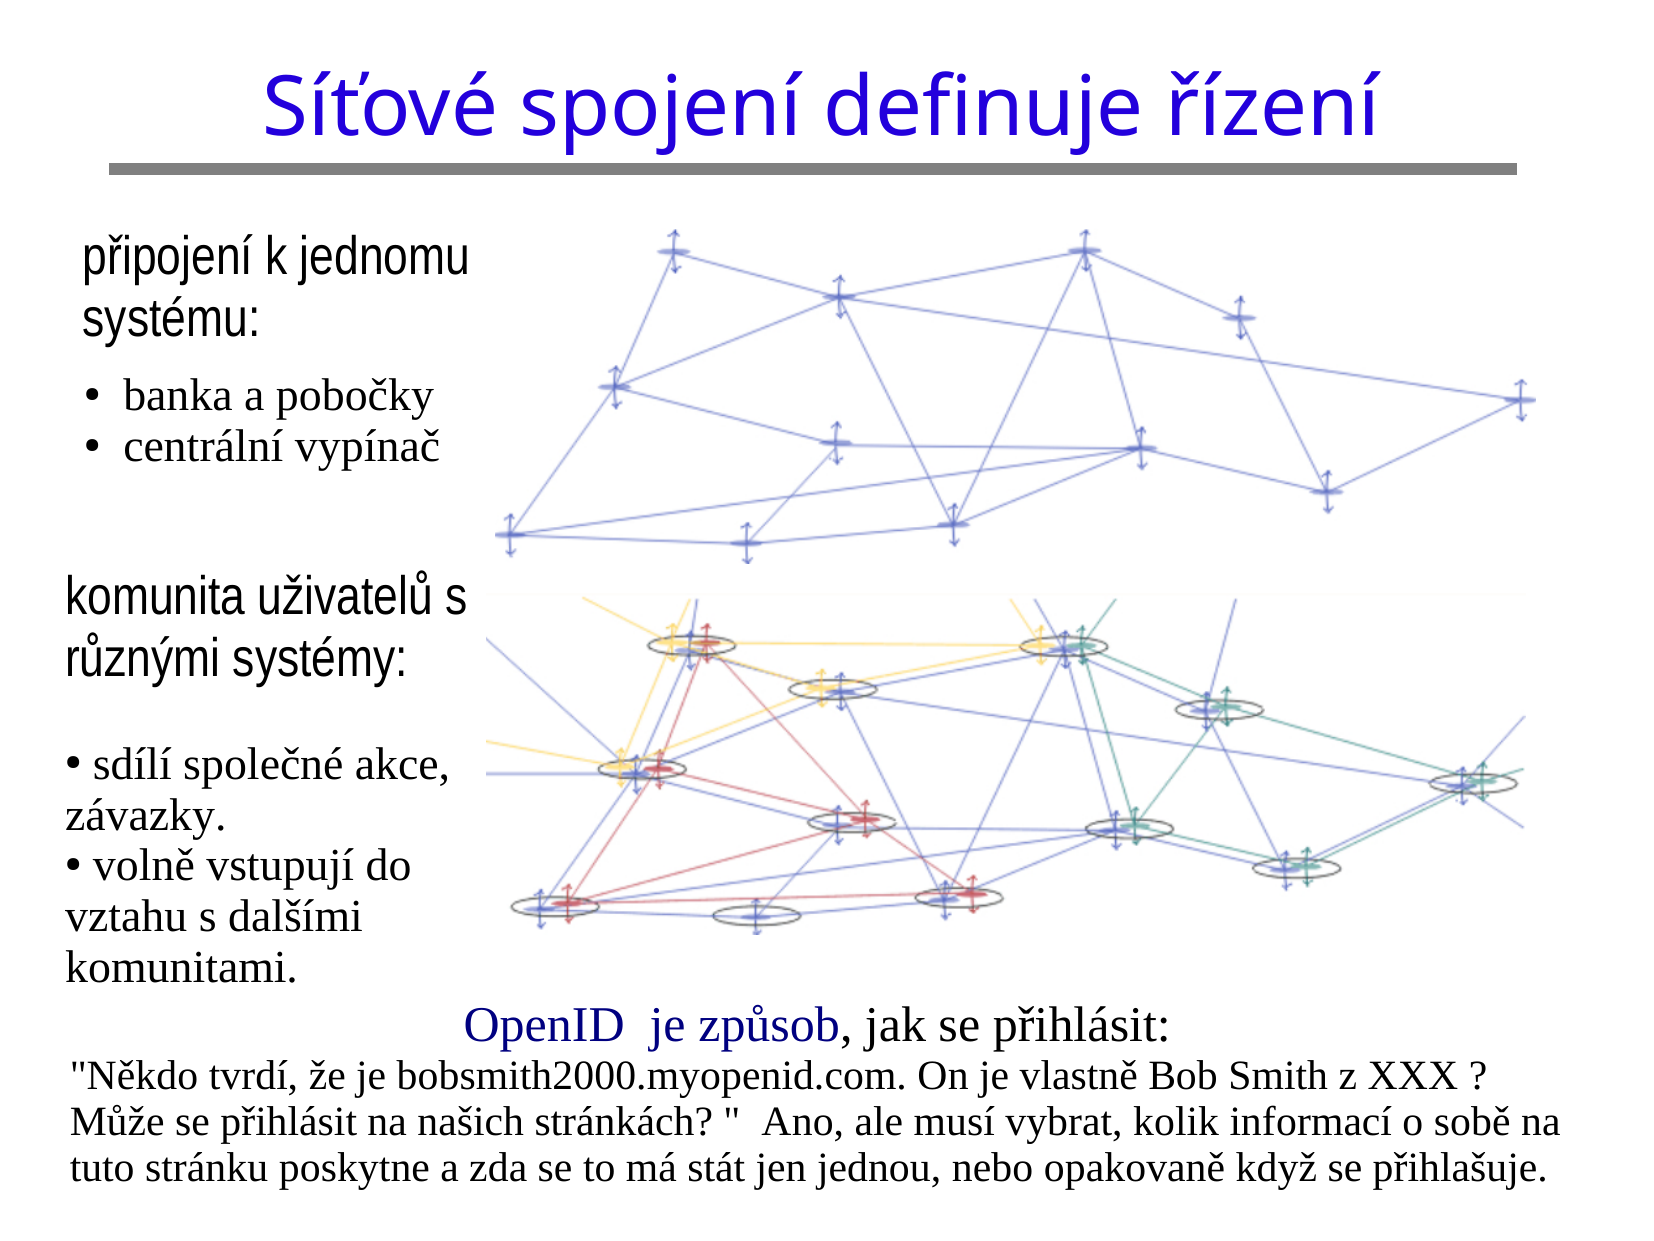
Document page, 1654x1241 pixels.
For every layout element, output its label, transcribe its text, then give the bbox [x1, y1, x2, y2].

picture [486, 593, 1526, 935]
list připojení k jednomu systému: [82, 223, 480, 563]
text_box komunita uživatelů s různými systémy: sdílí společné akce, závazky. volně vstupují do vztahu s dalšími komunitami. [65, 563, 483, 993]
title Síťové spojení definuje řízení [78, 0, 1567, 208]
picture [495, 228, 1536, 564]
text_box banka a pobočky centrální vypínač [84, 370, 485, 474]
text_box OpenID je způsob, jak se přihlásit: "Někdo tvrdí, že je bobsmith2000.myopenid.com. On je vlastně Bob Smith z XXX ? Může se přihlásit na našich stránkách? " Ano, ale musí vybrat, kolik informací o sobě na tuto stránku poskytne a zda se to má stát jen jednou, nebo opakovaně když se přihlašuje. [69, 996, 1566, 1195]
